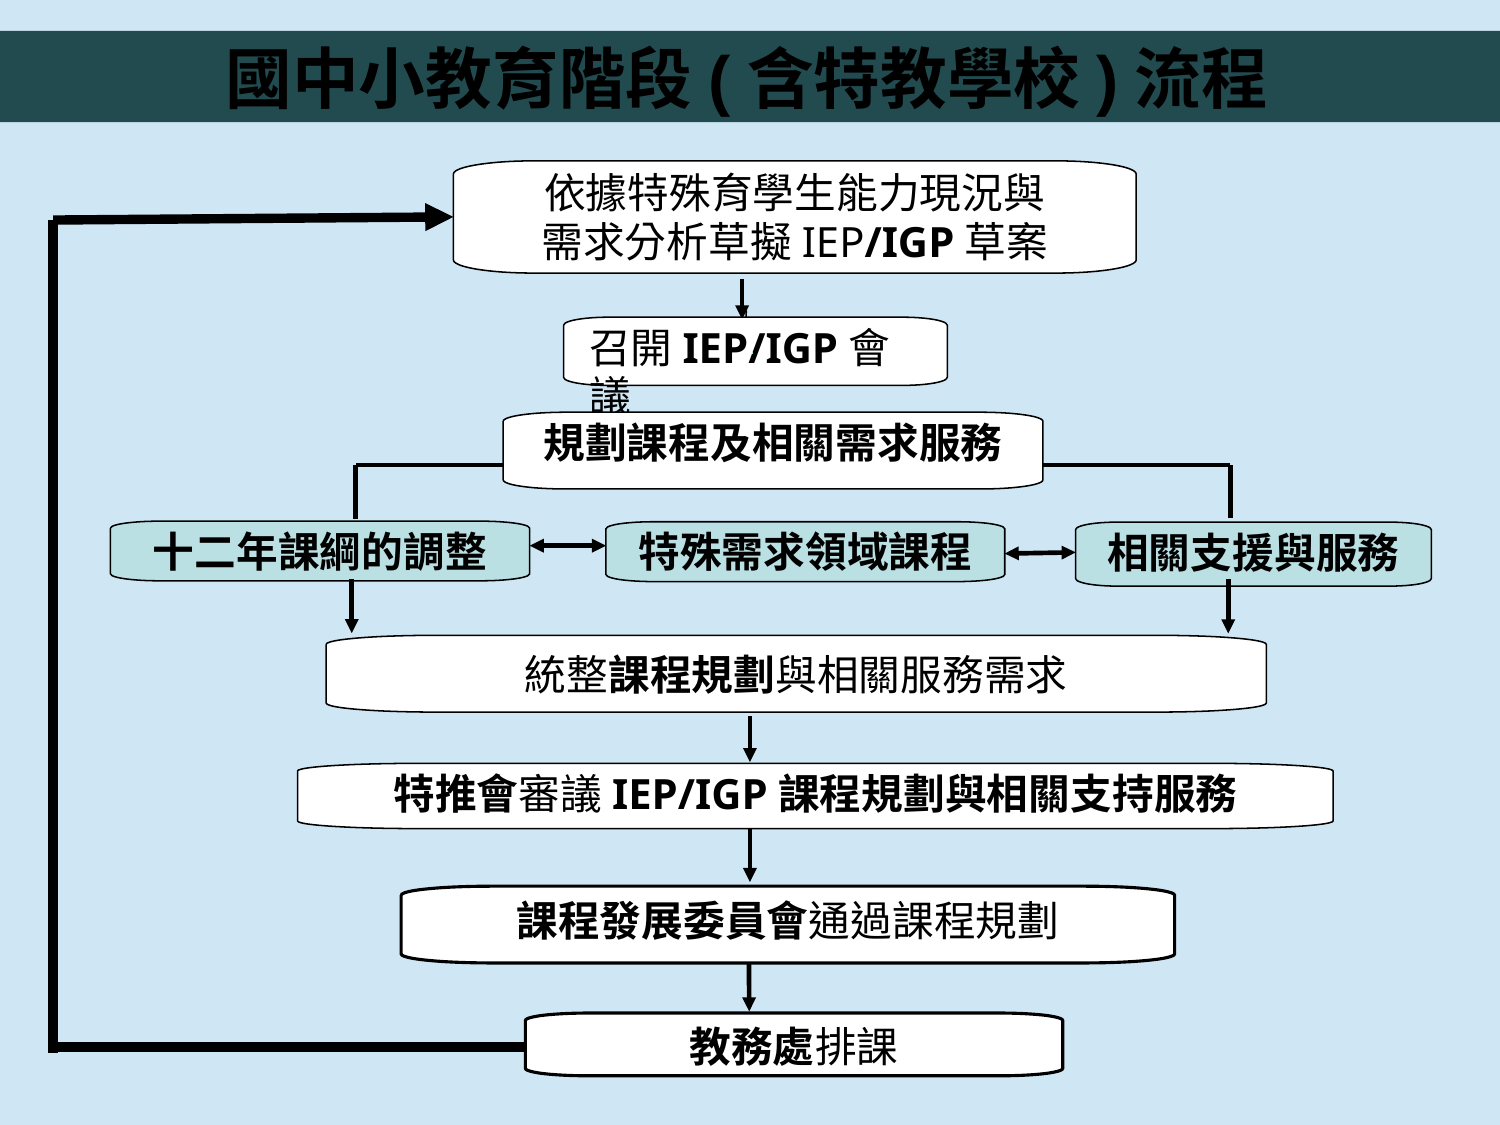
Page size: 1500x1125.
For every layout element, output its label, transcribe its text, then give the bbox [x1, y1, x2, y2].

text_box 依據特殊育學生能力現況與 需求分析草擬IEP/IGP草案 [453, 160, 1137, 274]
text_box 特殊需求領域課程 [605, 521, 1005, 582]
text_box 相關支援與服務 [1075, 522, 1432, 587]
text_box 教務處排課 [525, 1013, 1063, 1076]
text_box 課程發展委員會通過課程規劃 [401, 886, 1175, 963]
text_box 國中小教育階段(含特教學校)流程 [0, 30, 1500, 123]
text_box 規劃課程及相關需求服務 [503, 412, 1043, 489]
text_box 特推會審議IEP/IGP課程規劃與相關支持服務 [297, 763, 1334, 829]
text_box 召開IEP/IGP會議 [563, 317, 948, 386]
text_box 十二年課綱的調整 [110, 521, 530, 581]
text_box 統整課程規劃與相關服務需求 [326, 635, 1267, 713]
